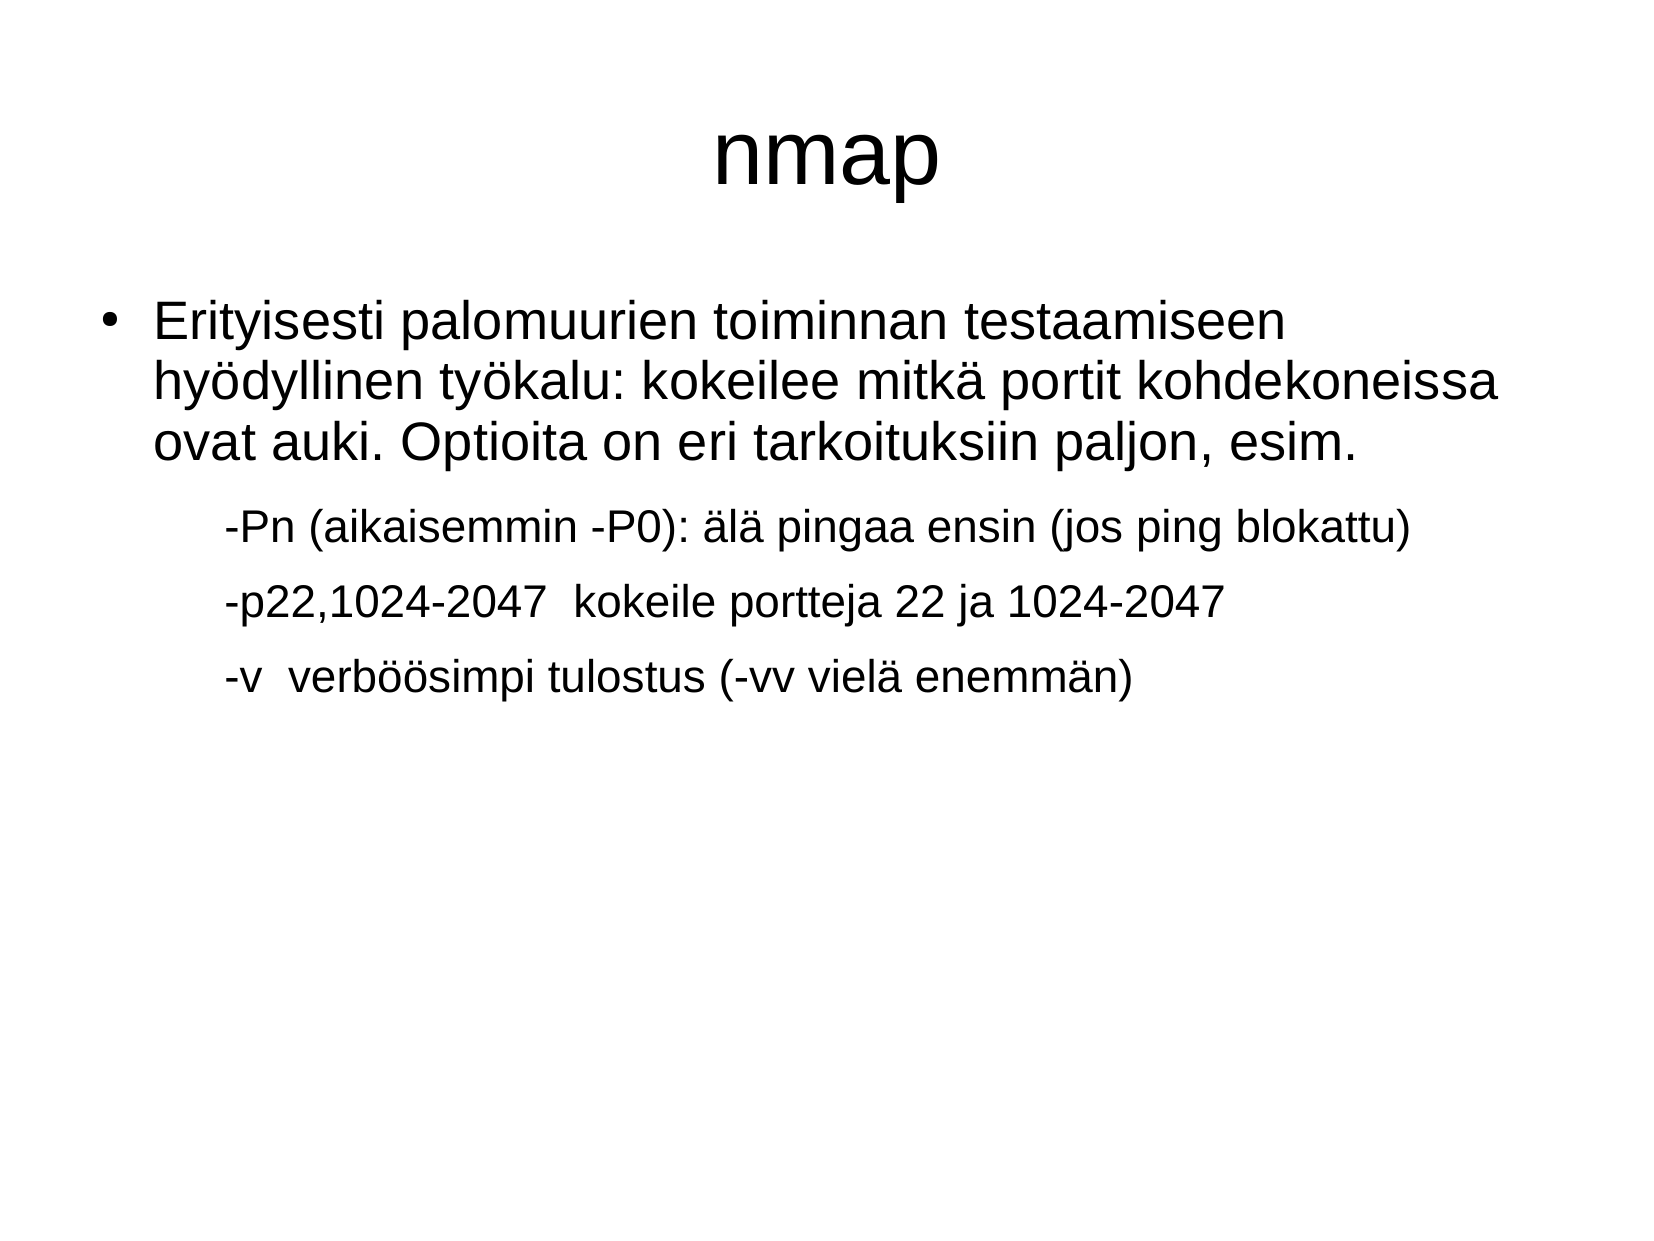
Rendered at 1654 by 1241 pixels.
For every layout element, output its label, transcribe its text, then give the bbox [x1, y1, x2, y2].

list Erityisesti palomuurien toiminnan testaamiseen hyödyllinen työkalu: kokeilee mitkä portit kohdekoneissa ovat auki. Optioita on eri tarkoituksiin paljon, esim. -Pn (aikaisemmin -P0): älä pingaa ensin (jos ping blokattu) -p22,1024-2047 kokeile portteja 22 ja 1024-2047 -v verböösimpi tulostus (-vv vielä enemmän) [82, 290, 1571, 1010]
title nmap [82, 49, 1571, 257]
